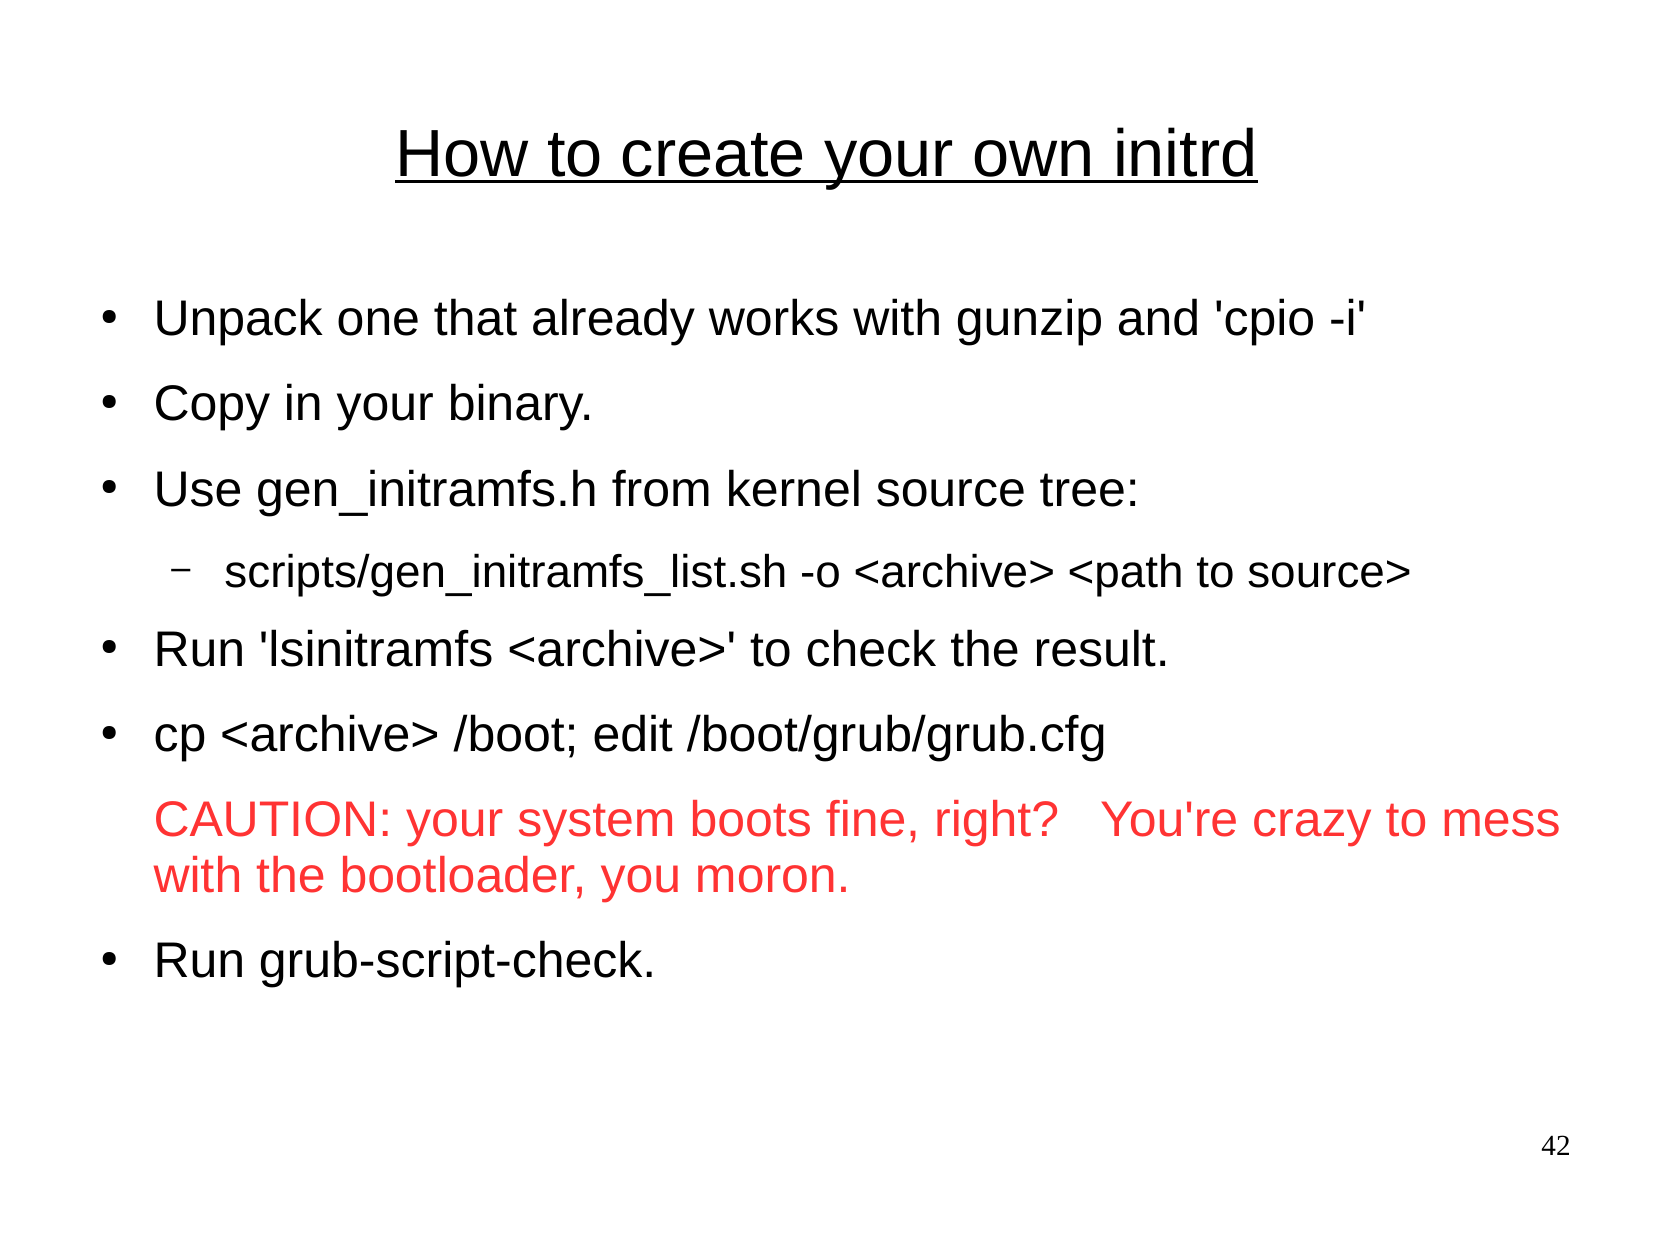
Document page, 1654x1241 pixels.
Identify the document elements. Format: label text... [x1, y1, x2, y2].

list Unpack one that already works with gunzip and 'cpio -i' Copy in your binary. Use gen_initramfs.h from kernel source tree: scripts/gen_initramfs_list.sh -o <archive> <path to source> Run 'lsinitramfs <archive>' to check the result. cp <archive> /boot; edit /boot/grub/grub.cfg CAUTION: your system boots fine, right? You're crazy to mess with the bootloader, you moron. Run grub-script-check. [82, 290, 1571, 1010]
title How to create your own initrd [82, 49, 1571, 257]
